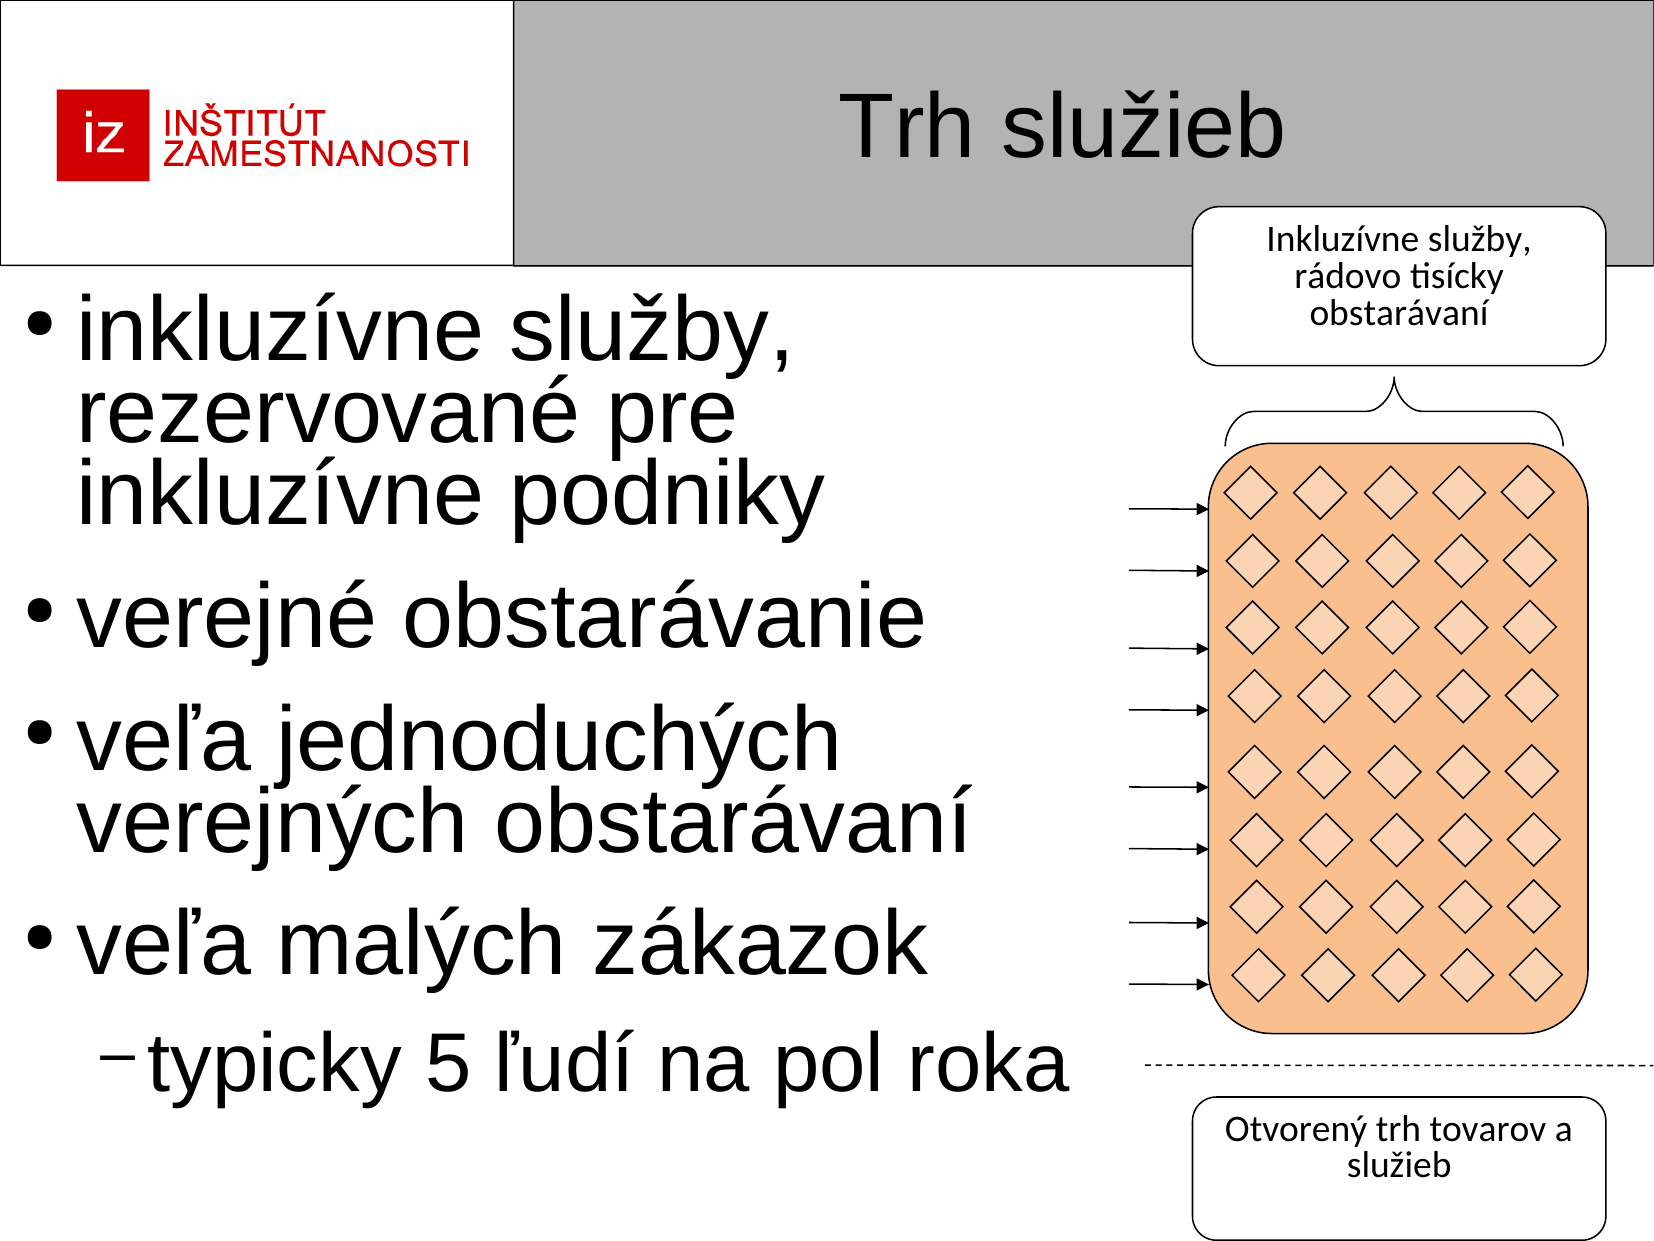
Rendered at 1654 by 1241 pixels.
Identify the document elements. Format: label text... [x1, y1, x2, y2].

text_box Otvorený trh tovarov a služieb [1192, 1097, 1606, 1241]
list inkluzívne služby, rezervované pre inkluzívne podniky verejné obstarávanie veľa jednoduchých verejných obstarávaní veľa malých zákazok typicky 5 ľudí na pol roka [6, 295, 1152, 1127]
picture [5, 8, 512, 257]
text_box Inkluzívne služby, rádovo tisícky obstarávaní [1192, 206, 1606, 366]
text_box [1208, 443, 1588, 1034]
title Trh služieb [561, 37, 1565, 229]
